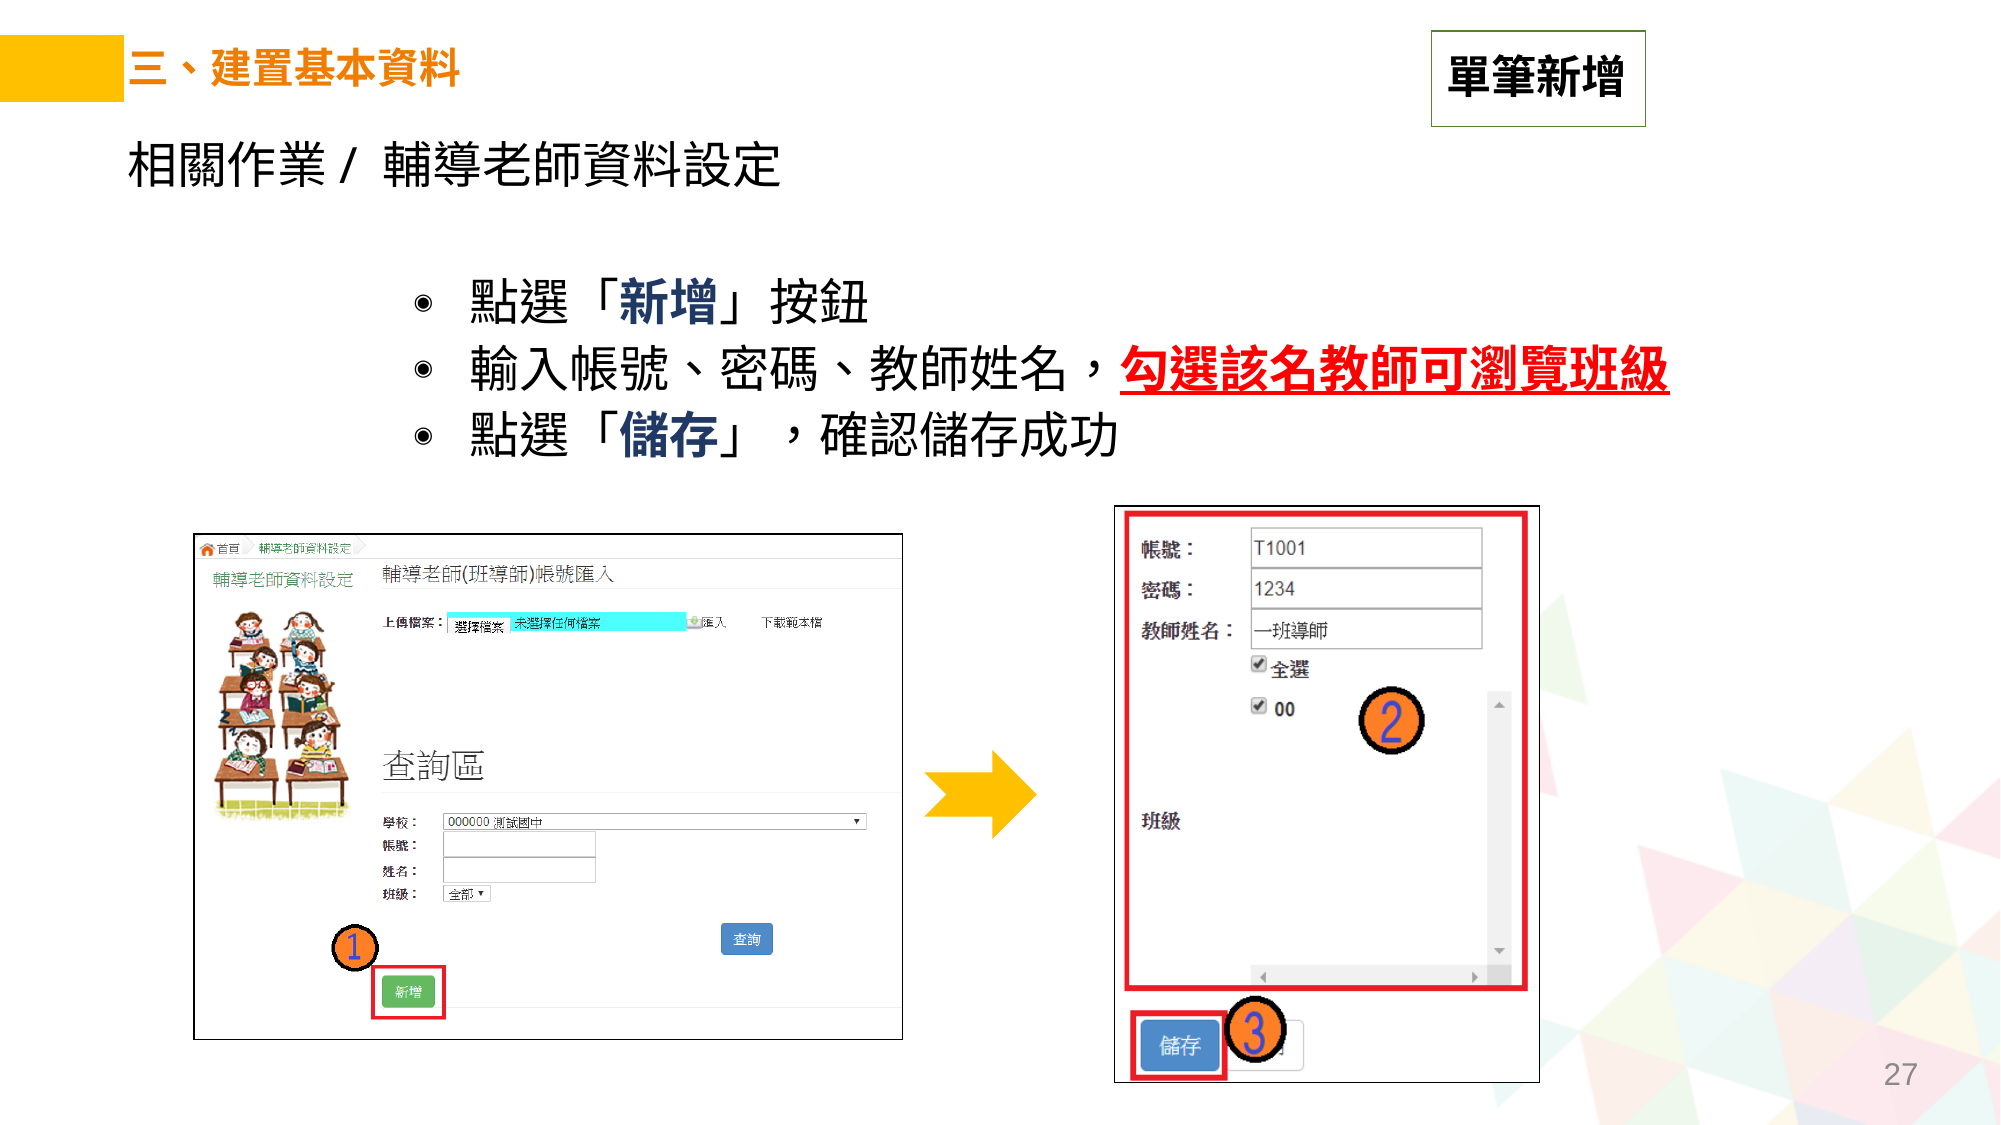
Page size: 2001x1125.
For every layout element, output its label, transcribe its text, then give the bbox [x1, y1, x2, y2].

text_box [926, 752, 1036, 837]
picture [1115, 506, 1539, 1082]
picture [194, 534, 902, 1039]
text_box 相關作業/ 輔導老師資料設定 [112, 126, 782, 203]
text_box 三、建置基本資料 [112, 34, 538, 101]
text_box [0, 35, 124, 102]
title 單筆新增 [1431, 31, 1646, 127]
list 點選「新增」按鈕 輸入帳號、密碼、教師姓名，勾選該名教師可瀏覽班級 點選「儲存」，確認儲存成功 [361, 262, 1710, 492]
text_box 27 [1868, 1038, 1989, 1125]
